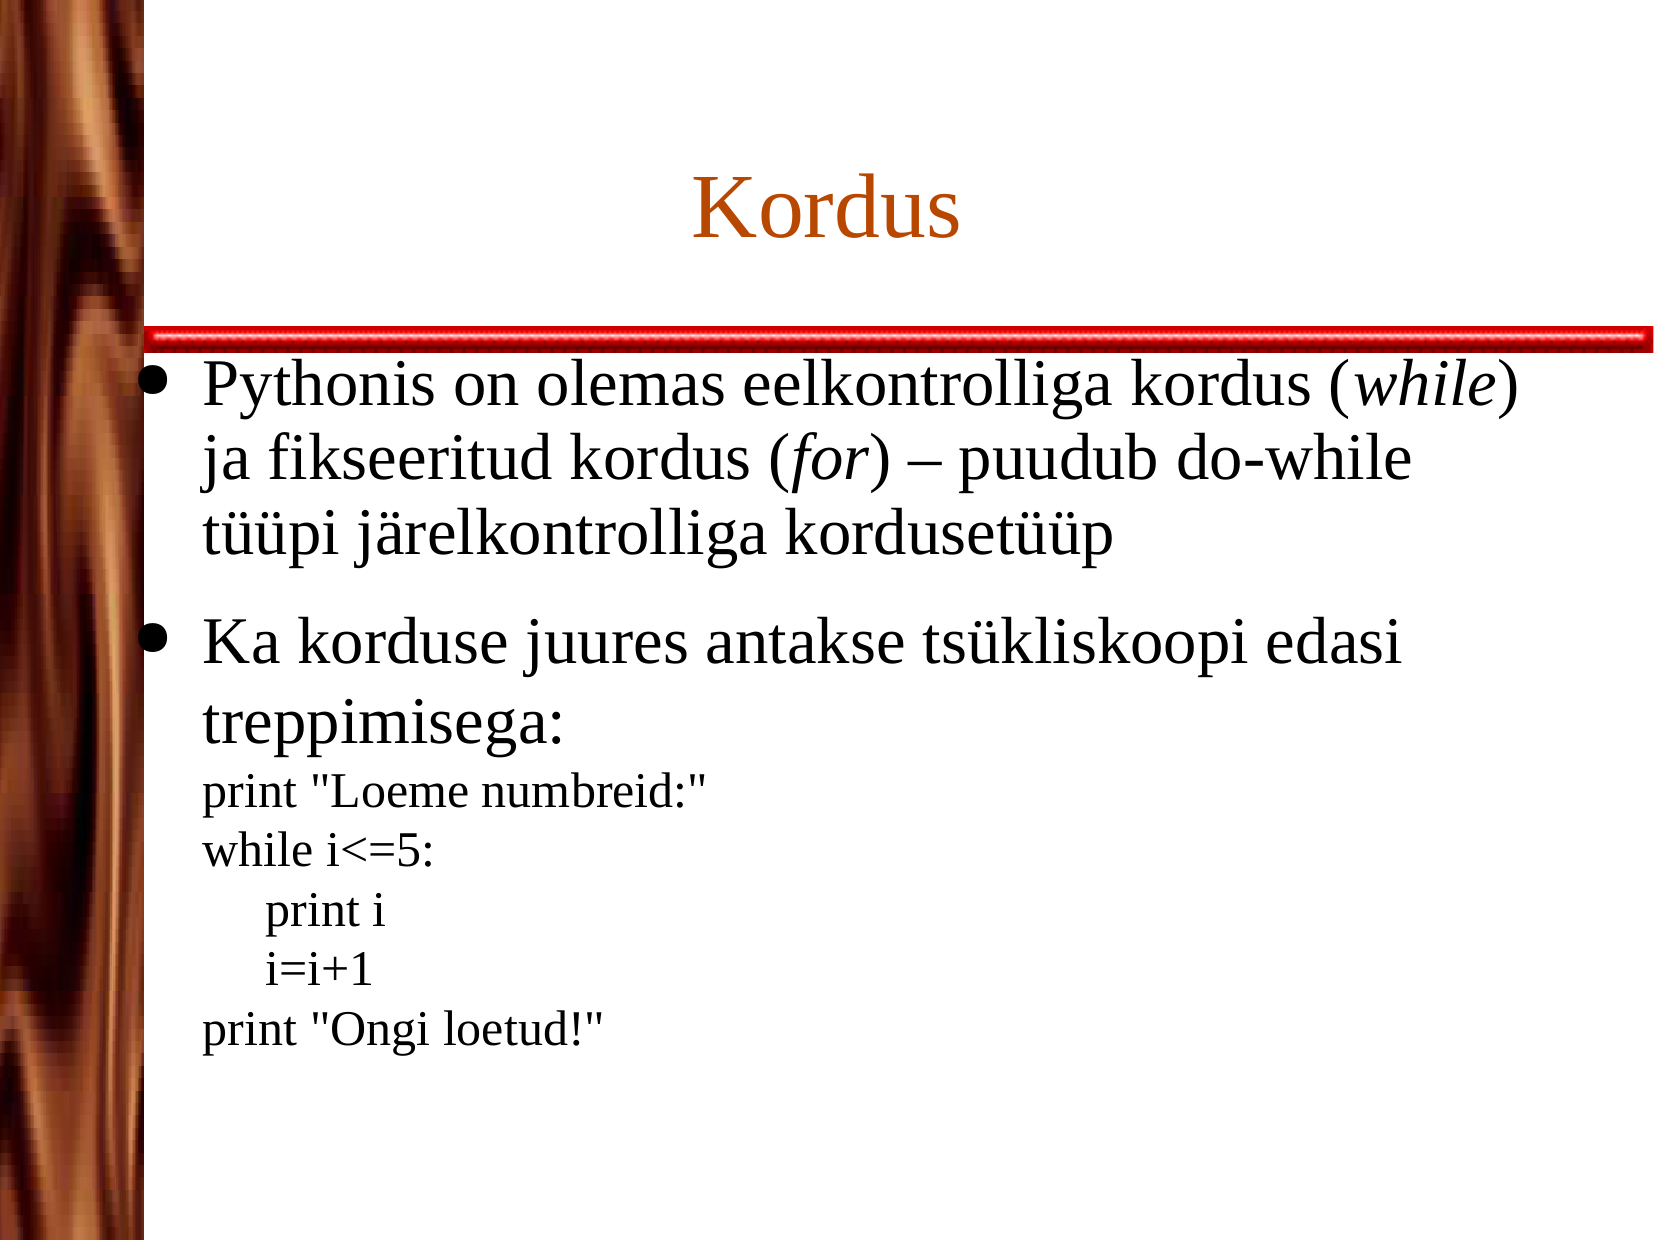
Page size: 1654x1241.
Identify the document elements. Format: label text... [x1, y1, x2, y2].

list Pythonis on olemas eelkontrolliga kordus (while) ja fikseeritud kordus (for) – puudub do-while tüüpi järelkontrolliga kordusetüüp Ka korduse juures antakse tsükliskoopi edasi treppimisega: print "Loeme numbreid:" while i<=5: print i i=i+1 print "Ongi loetud!" [121, 344, 1533, 1126]
title Kordus [121, 100, 1533, 312]
picture [0, 0, 1654, 1240]
